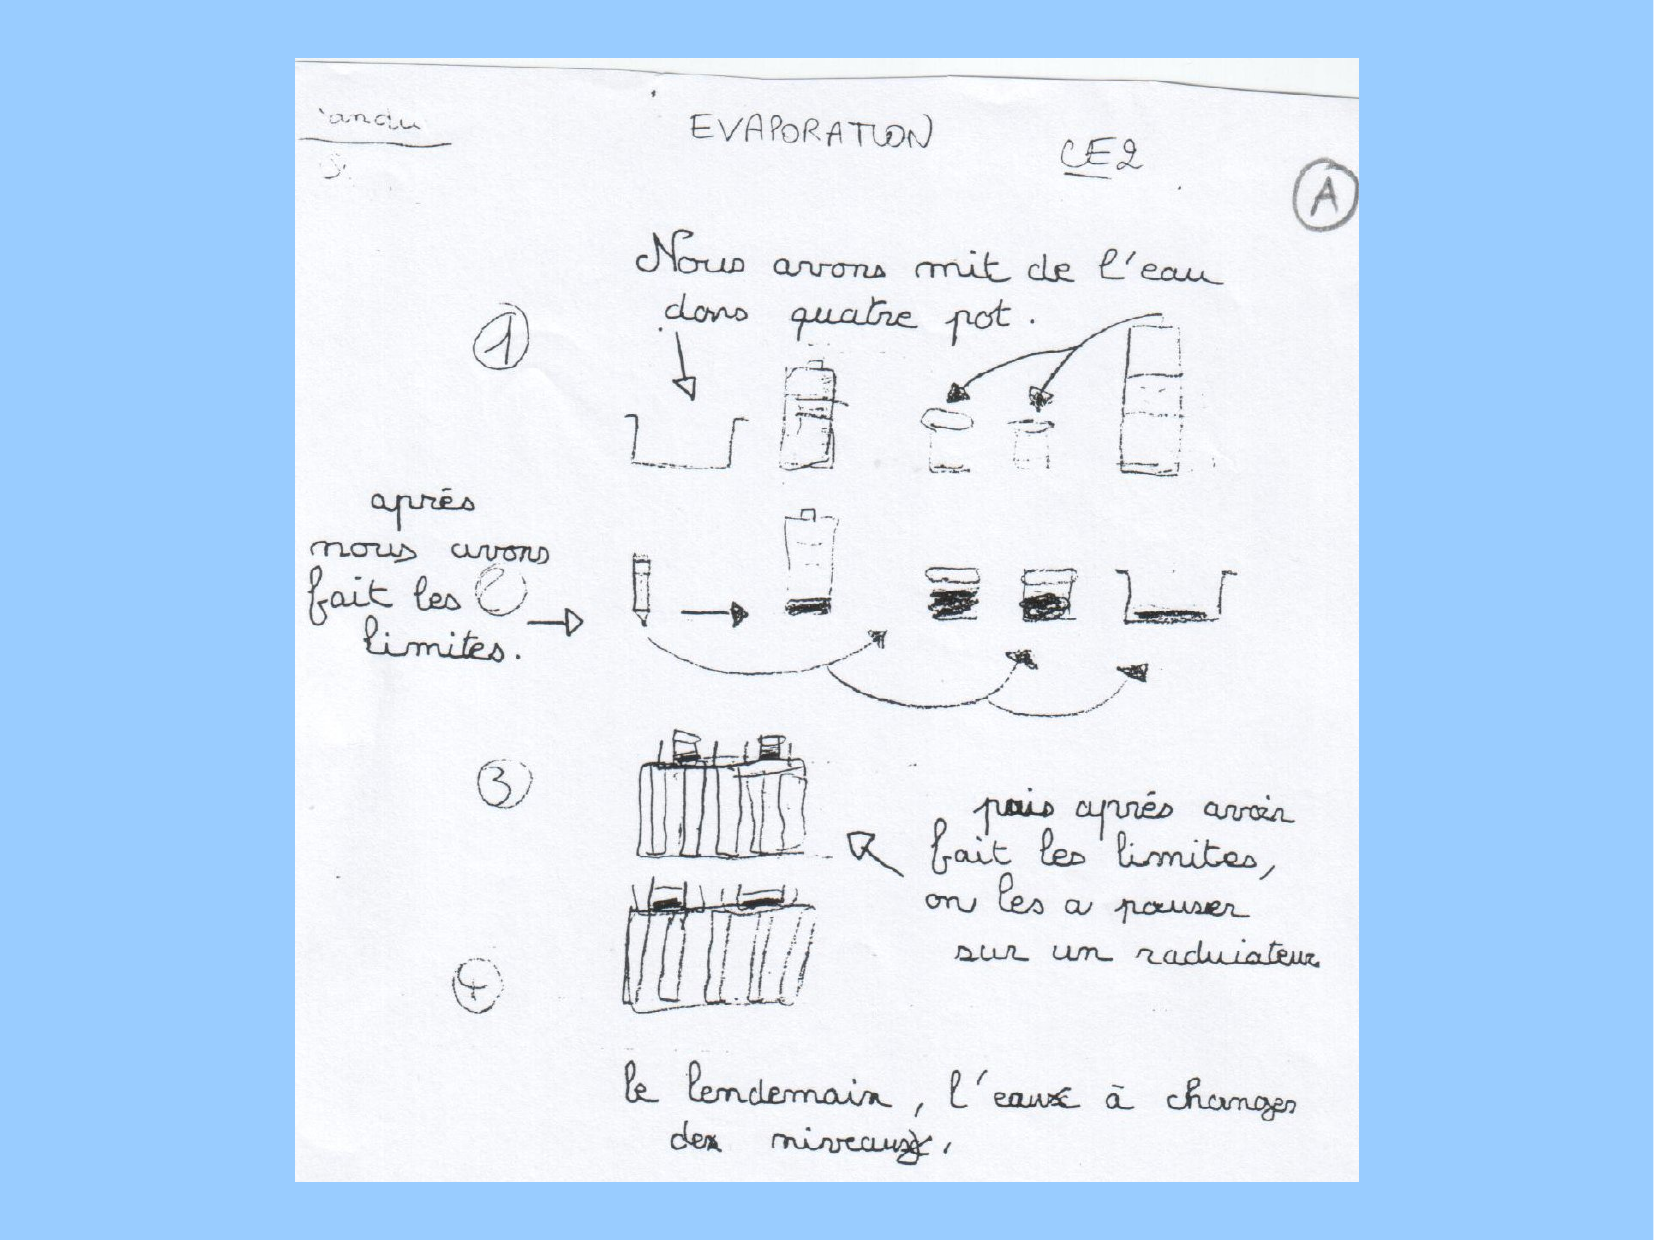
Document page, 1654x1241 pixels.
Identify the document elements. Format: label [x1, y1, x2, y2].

picture [295, 58, 1359, 1182]
